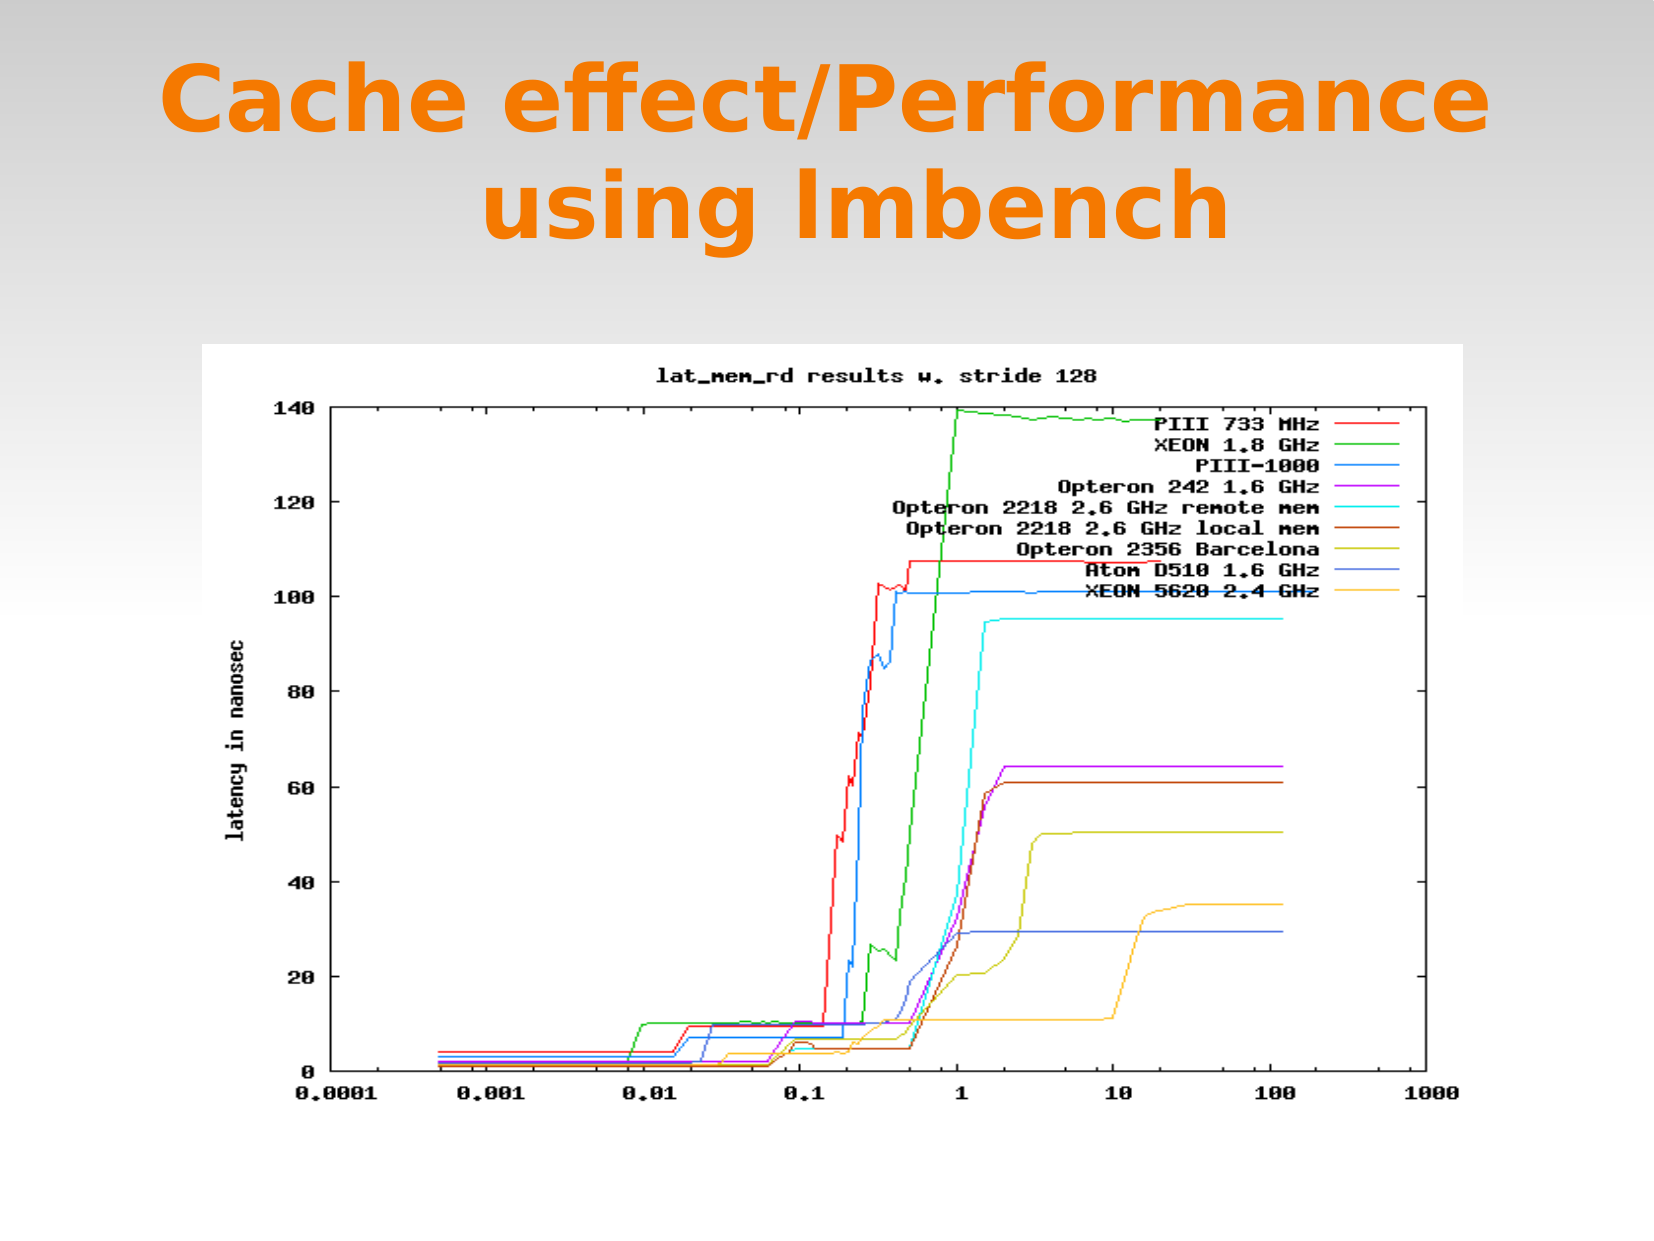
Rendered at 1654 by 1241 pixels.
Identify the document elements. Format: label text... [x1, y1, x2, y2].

title Cache effect/Performance using lmbench [82, 45, 1571, 261]
picture [202, 344, 1463, 1114]
